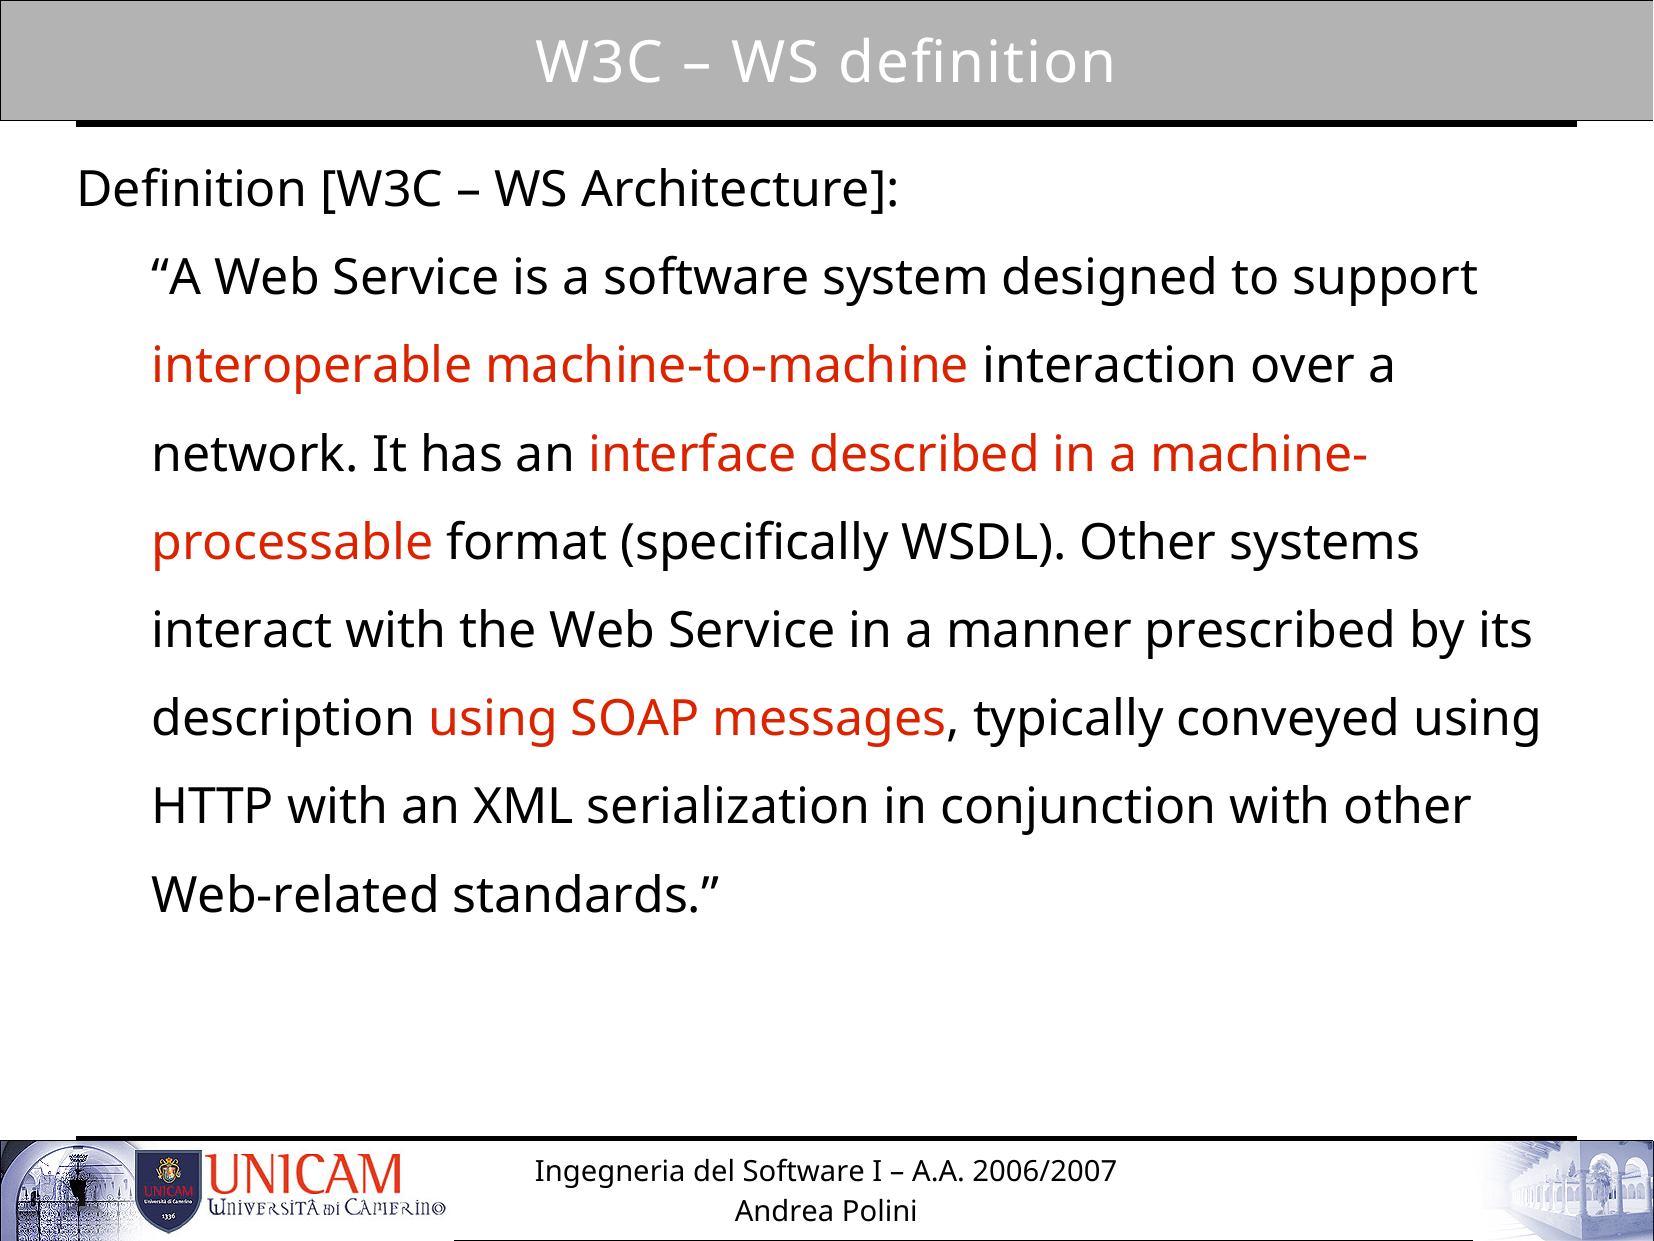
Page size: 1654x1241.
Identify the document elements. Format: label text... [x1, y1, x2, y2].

list Definition [W3C – WS Architecture]: “A Web Service is a software system designed to support interoperable machine-to-machine interaction over a network. It has an interface described in a machine-processable format (specifically WSDL). Other systems interact with the Web Service in a manner prescribed by its description using SOAP messages, typically conveyed using HTTP with an XML serialization in conjunction with other Web-related standards.” [76, 152, 1577, 795]
picture [0, 1141, 454, 1241]
title W3C – WS definition [0, 0, 1653, 121]
picture [1473, 1141, 1654, 1241]
